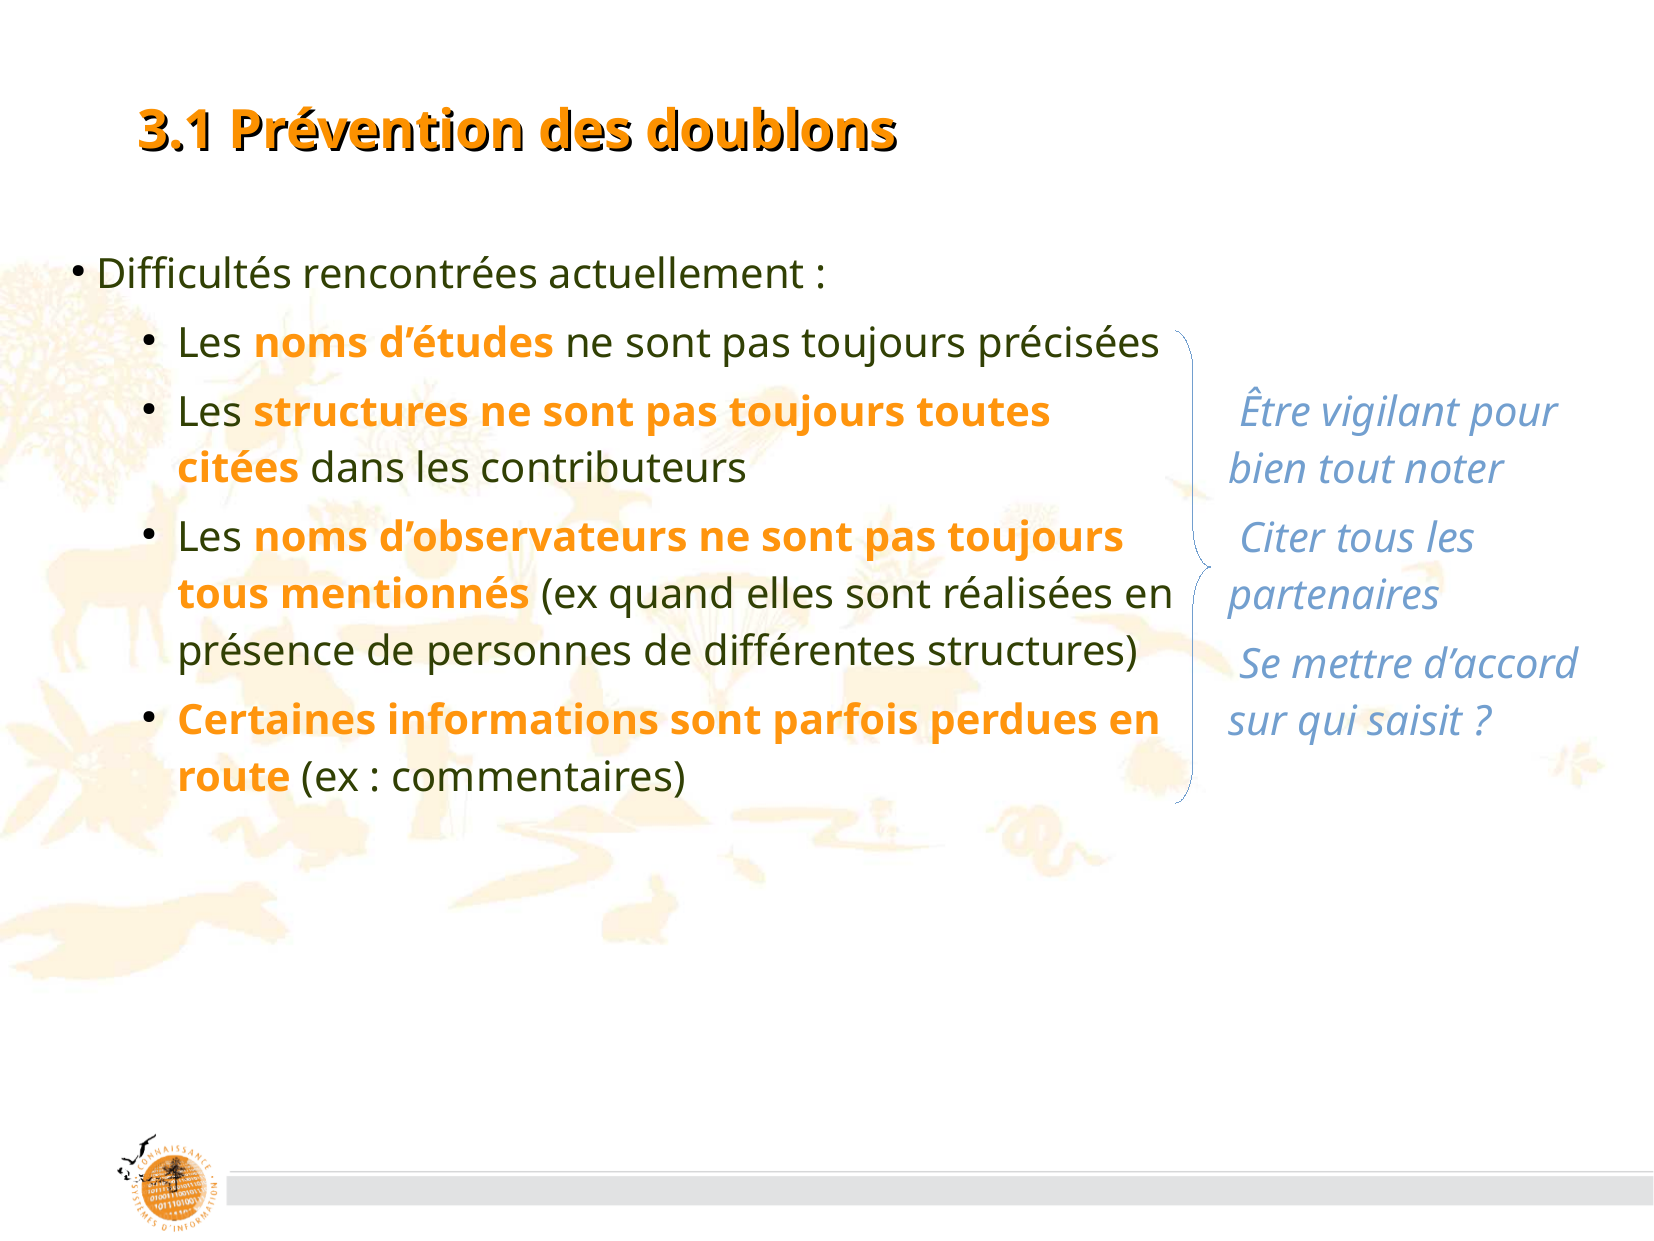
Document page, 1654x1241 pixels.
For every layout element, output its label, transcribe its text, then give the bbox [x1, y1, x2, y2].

text_box Difficultés rencontrées actuellement : Les noms d’études ne sont pas toujours précisées Les structures ne sont pas toujours toutes citées dans les contributeurs Les noms d’observateurs ne sont pas toujours tous mentionnés (ex quand elles sont réalisées en présence de personnes de différentes structures) Certaines informations sont parfois perdues en route (ex : commentaires) [70, 94, 1182, 953]
text_box Être vigilant pour bien tout noter Citer tous les partenaires Se mettre d’accord sur qui saisit ? [1228, 184, 1630, 945]
picture [0, 0, 1654, 1241]
title 3.1 Prévention des doublons [118, 49, 1607, 207]
